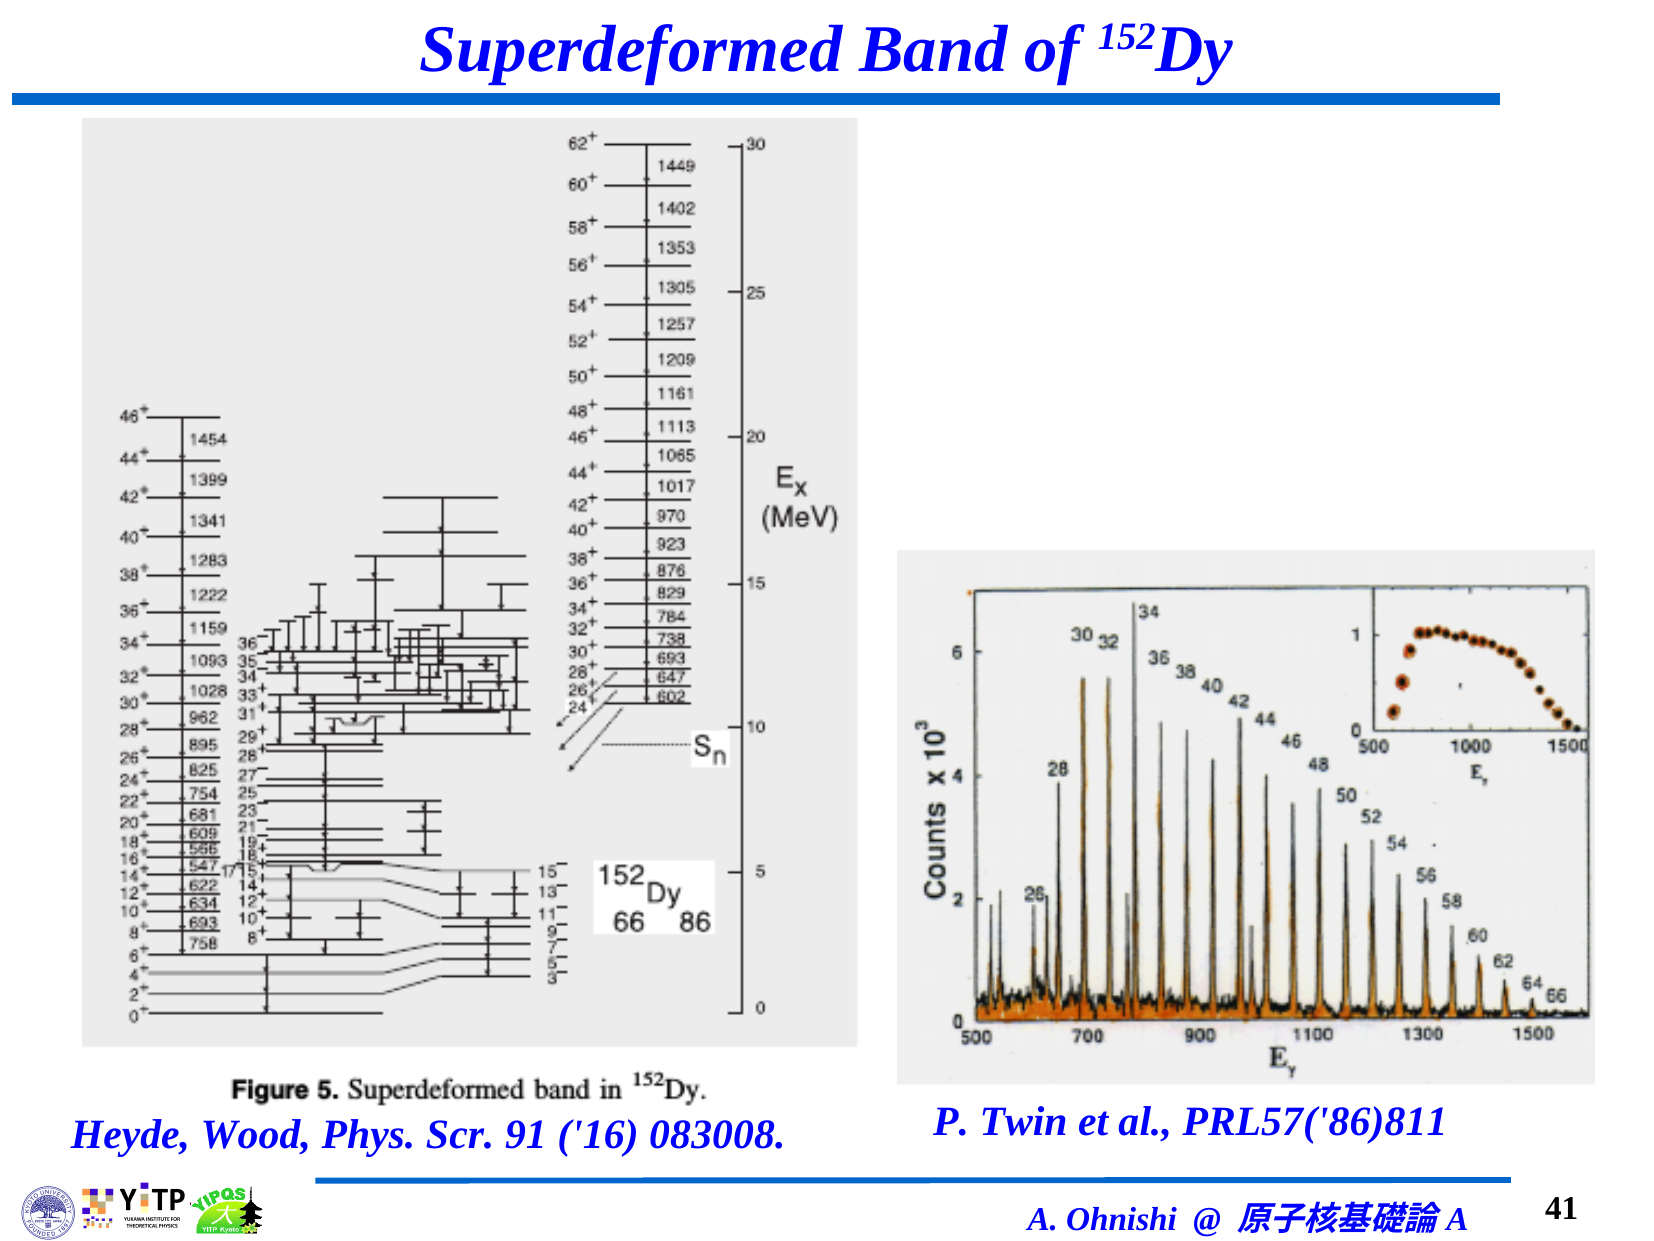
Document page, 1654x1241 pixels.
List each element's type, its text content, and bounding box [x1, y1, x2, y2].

picture [20, 1185, 76, 1241]
picture [77, 1179, 263, 1234]
title Superdeformed Band of 152Dy [0, 0, 1654, 99]
picture [897, 546, 1595, 1099]
picture [82, 118, 863, 1108]
text_box Heyde, Wood, Phys. Scr. 91 ('16) 083008. [70, 1111, 804, 1159]
text_box P. Twin et al., PRL57('86)811 [933, 1098, 1560, 1146]
